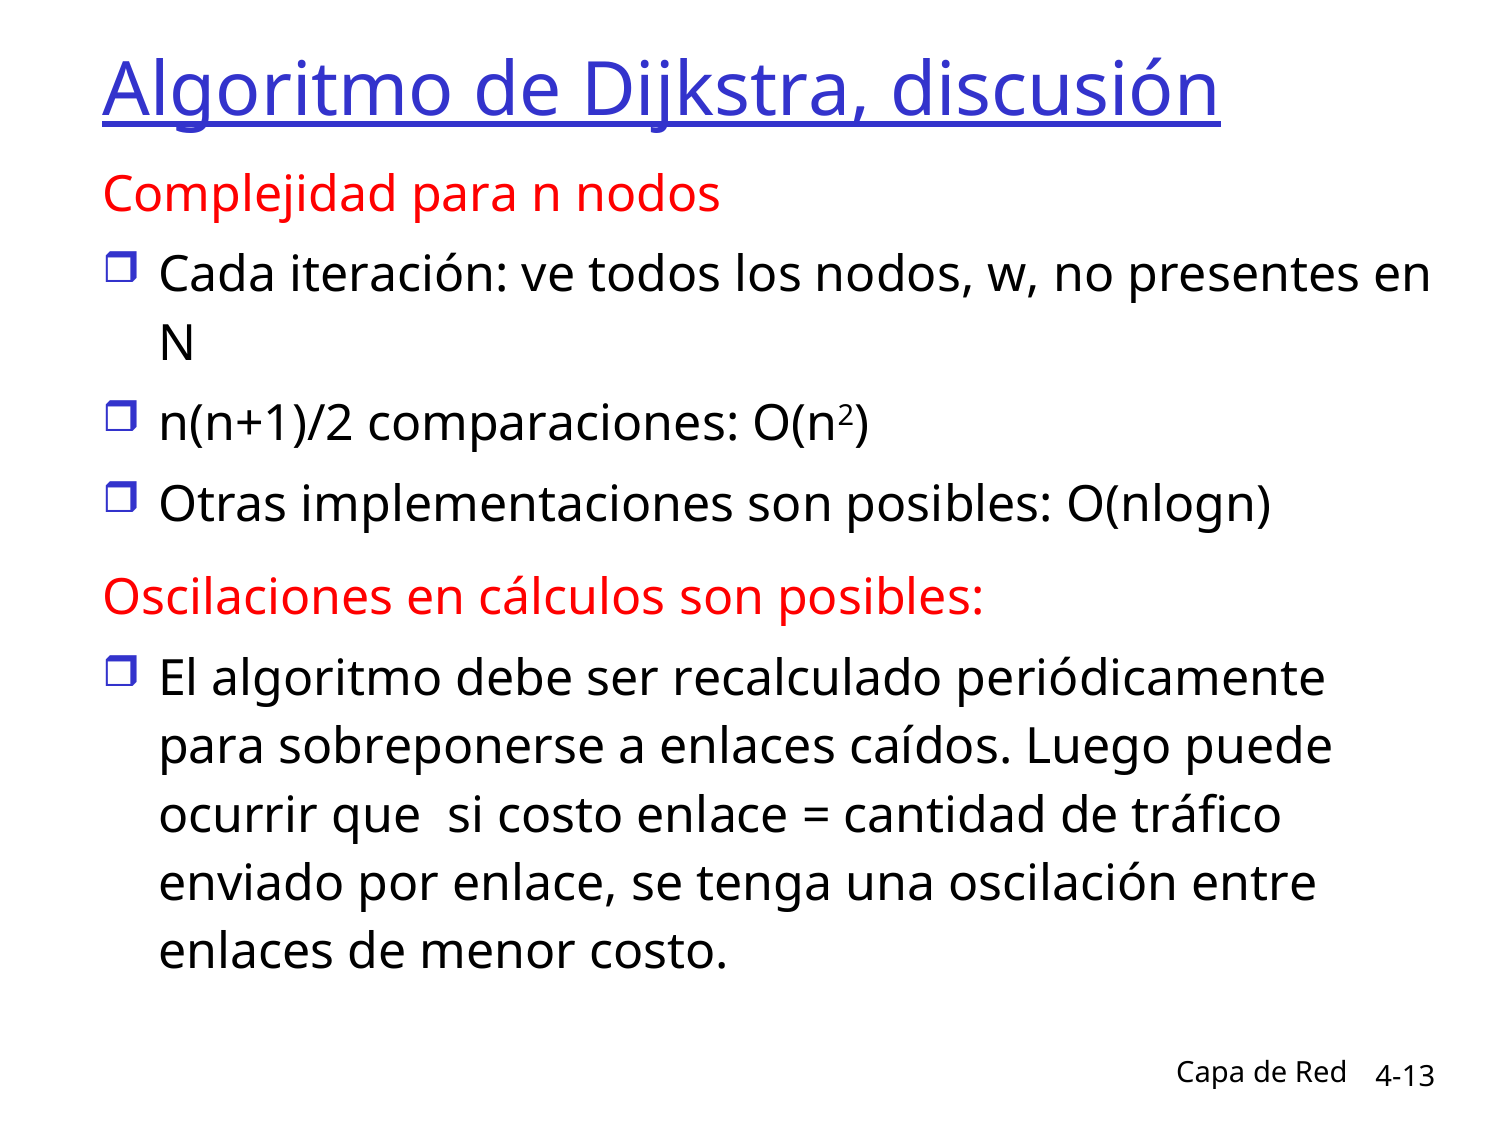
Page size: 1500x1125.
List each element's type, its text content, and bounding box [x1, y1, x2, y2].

list Complejidad para n nodos Cada iteración: ve todos los nodos, w, no presentes en N n(n+1)/2 comparaciones: O(n2) Otras implementaciones son posibles: O(nlogn) Oscilaciones en cálculos son posibles: El algoritmo debe ser recalculado periódicamente para sobreponerse a enlaces caídos. Luego puede ocurrir que si costo enlace = cantidad de tráfico enviado por enlace, se tenga una oscilación entre enlaces de menor costo. [87, 149, 1463, 1066]
title Algoritmo de Dijkstra, discusión [87, 15, 1363, 149]
